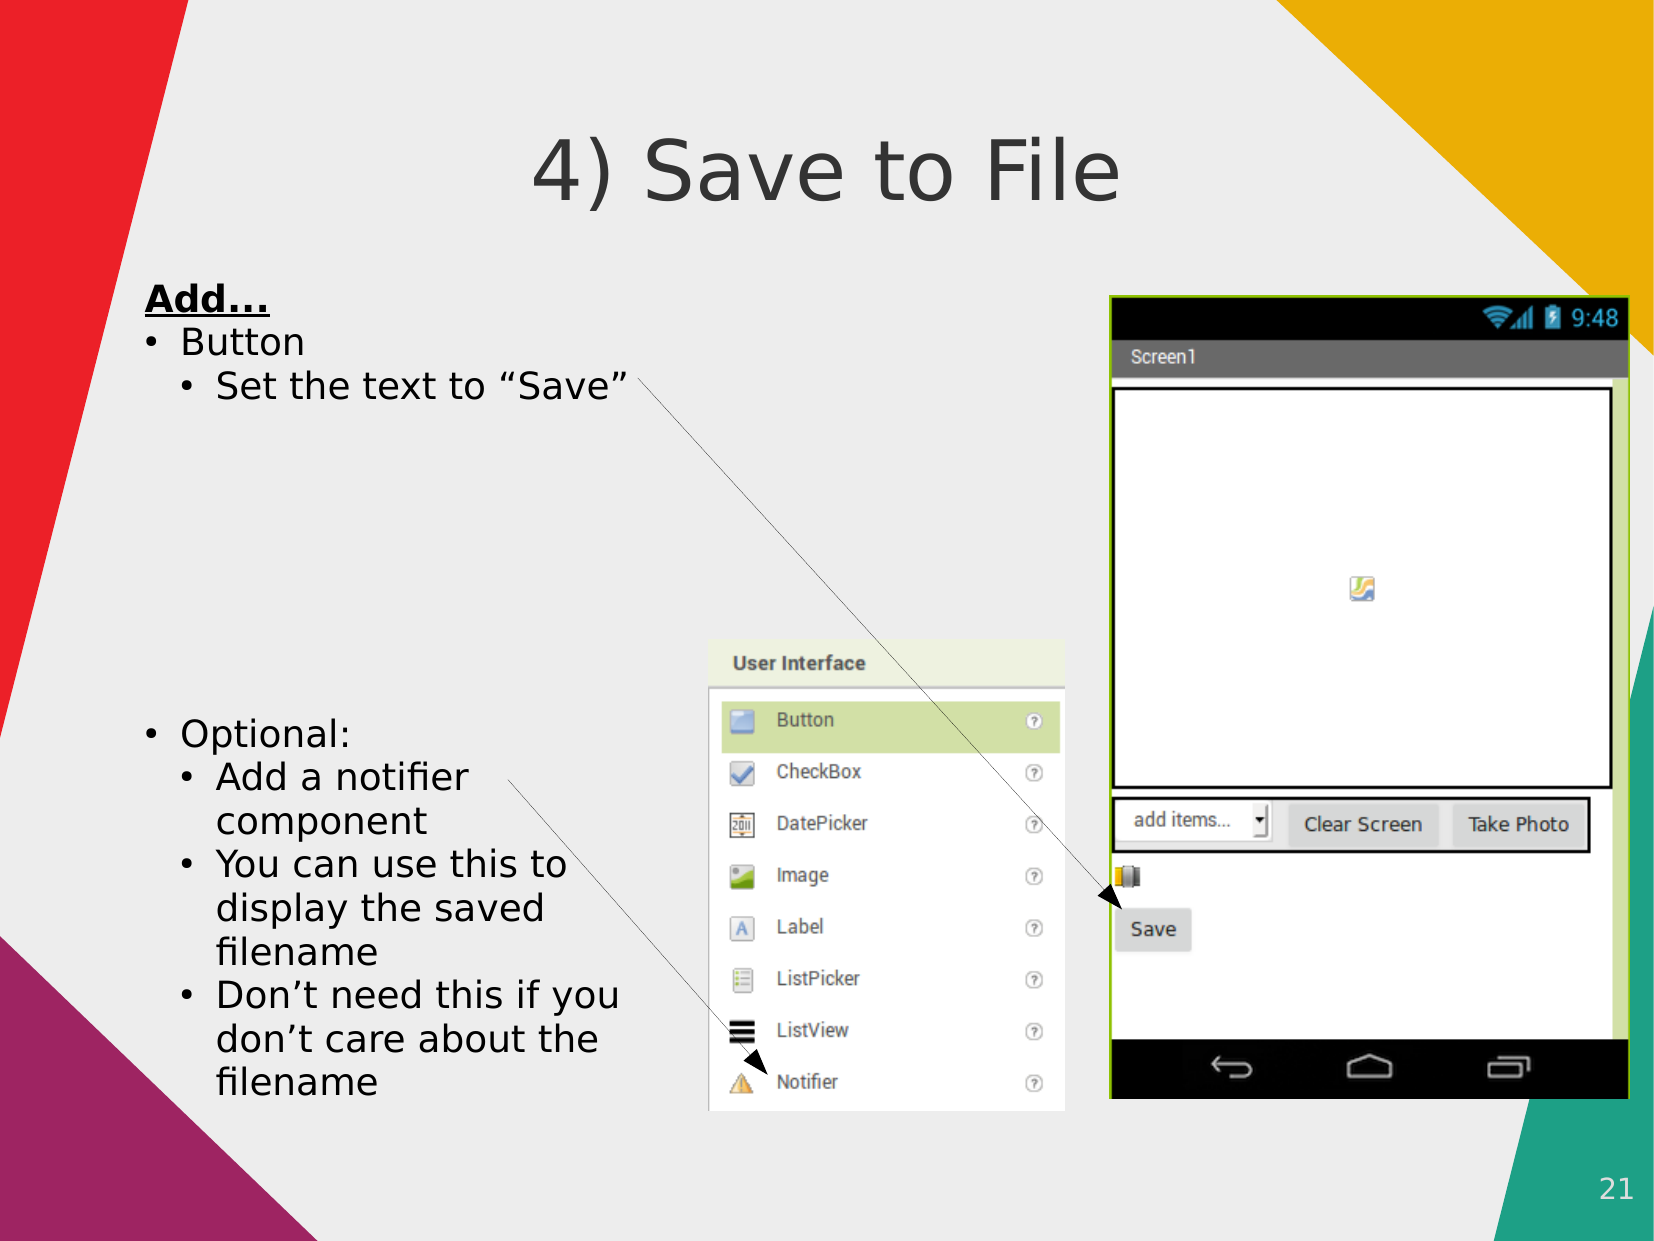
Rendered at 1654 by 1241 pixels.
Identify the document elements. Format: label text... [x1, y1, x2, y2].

picture [1109, 295, 1630, 1099]
picture [877, 639, 1065, 845]
picture [708, 639, 1065, 1111]
title 4) Save to File [114, 73, 1539, 271]
text_box Add... Button Set the text to “Save” Optional: Add a notifier component You can use this to display the saved filename Don’t need this if you don’t care about the filename [129, 270, 697, 1241]
